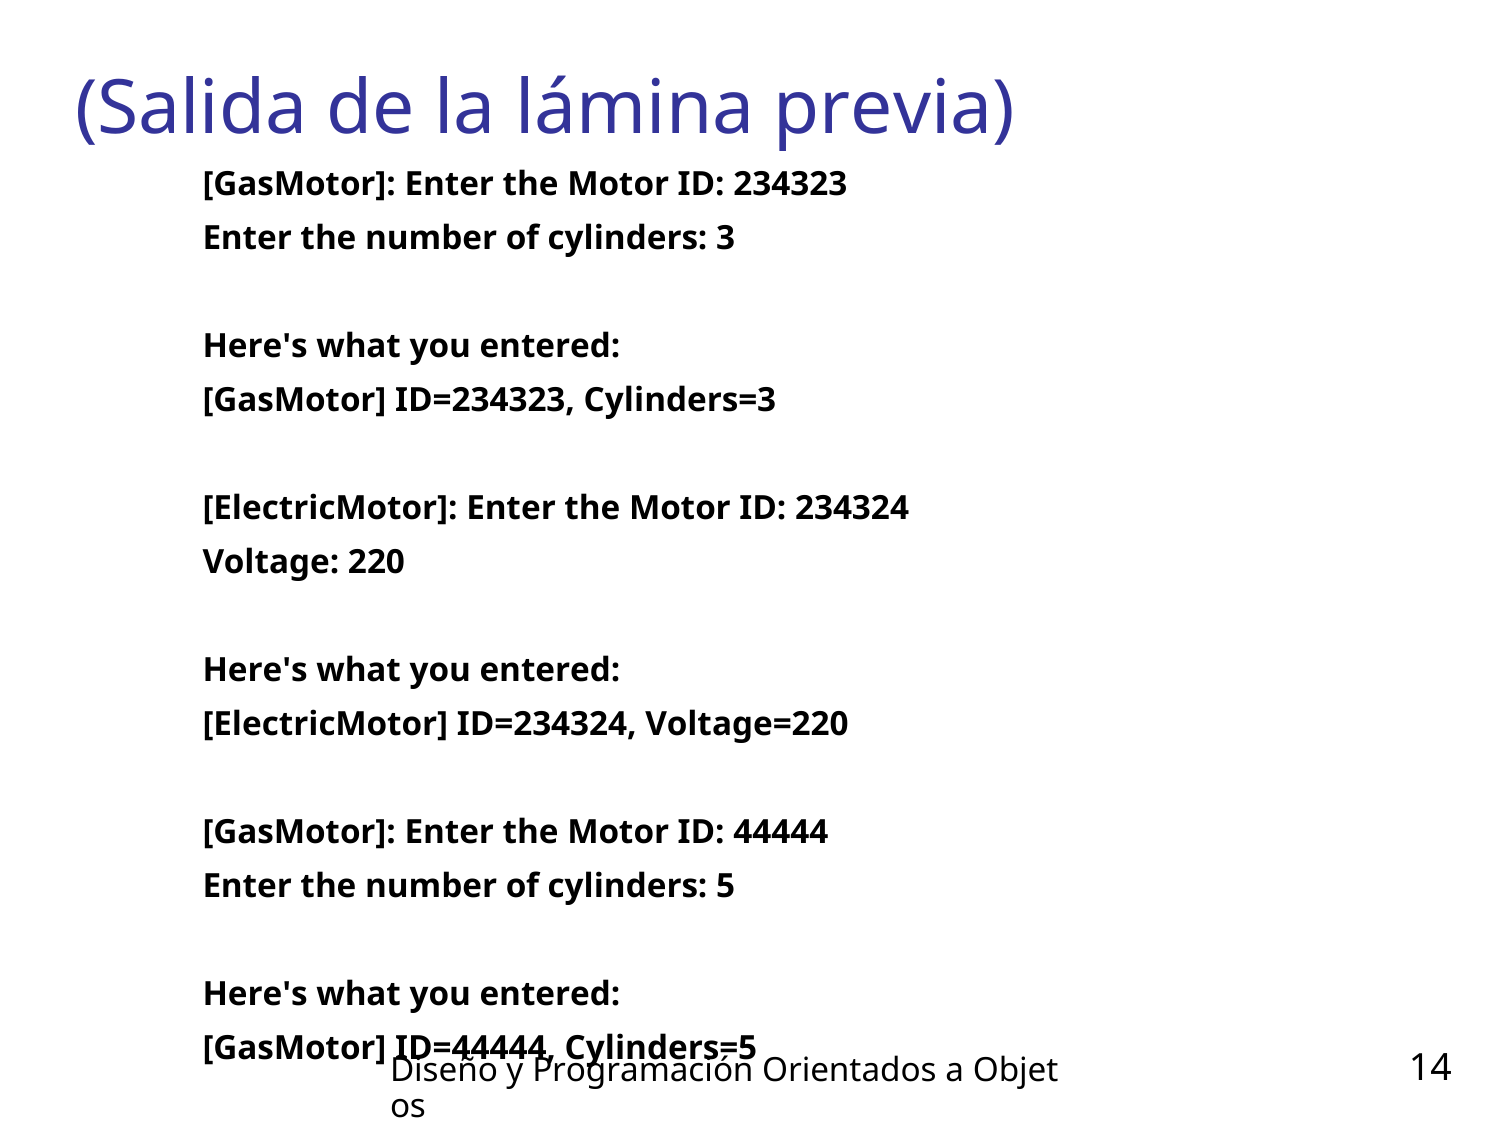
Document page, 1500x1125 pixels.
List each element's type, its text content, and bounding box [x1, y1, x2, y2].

list [GasMotor]: Enter the Motor ID: 234323 Enter the number of cylinders: 3 Here's what you entered: [GasMotor] ID=234323, Cylinders=3 [ElectricMotor]: Enter the Motor ID: 234324 Voltage: 220 Here's what you entered: [ElectricMotor] ID=234324, Voltage=220 [GasMotor]: Enter the Motor ID: 44444 Enter the number of cylinders: 5 Here's what you entered: [GasMotor] ID=44444, Cylinders=5 [187, 152, 1462, 993]
title (Salida de la lámina previa)‏ [75, 18, 1466, 181]
